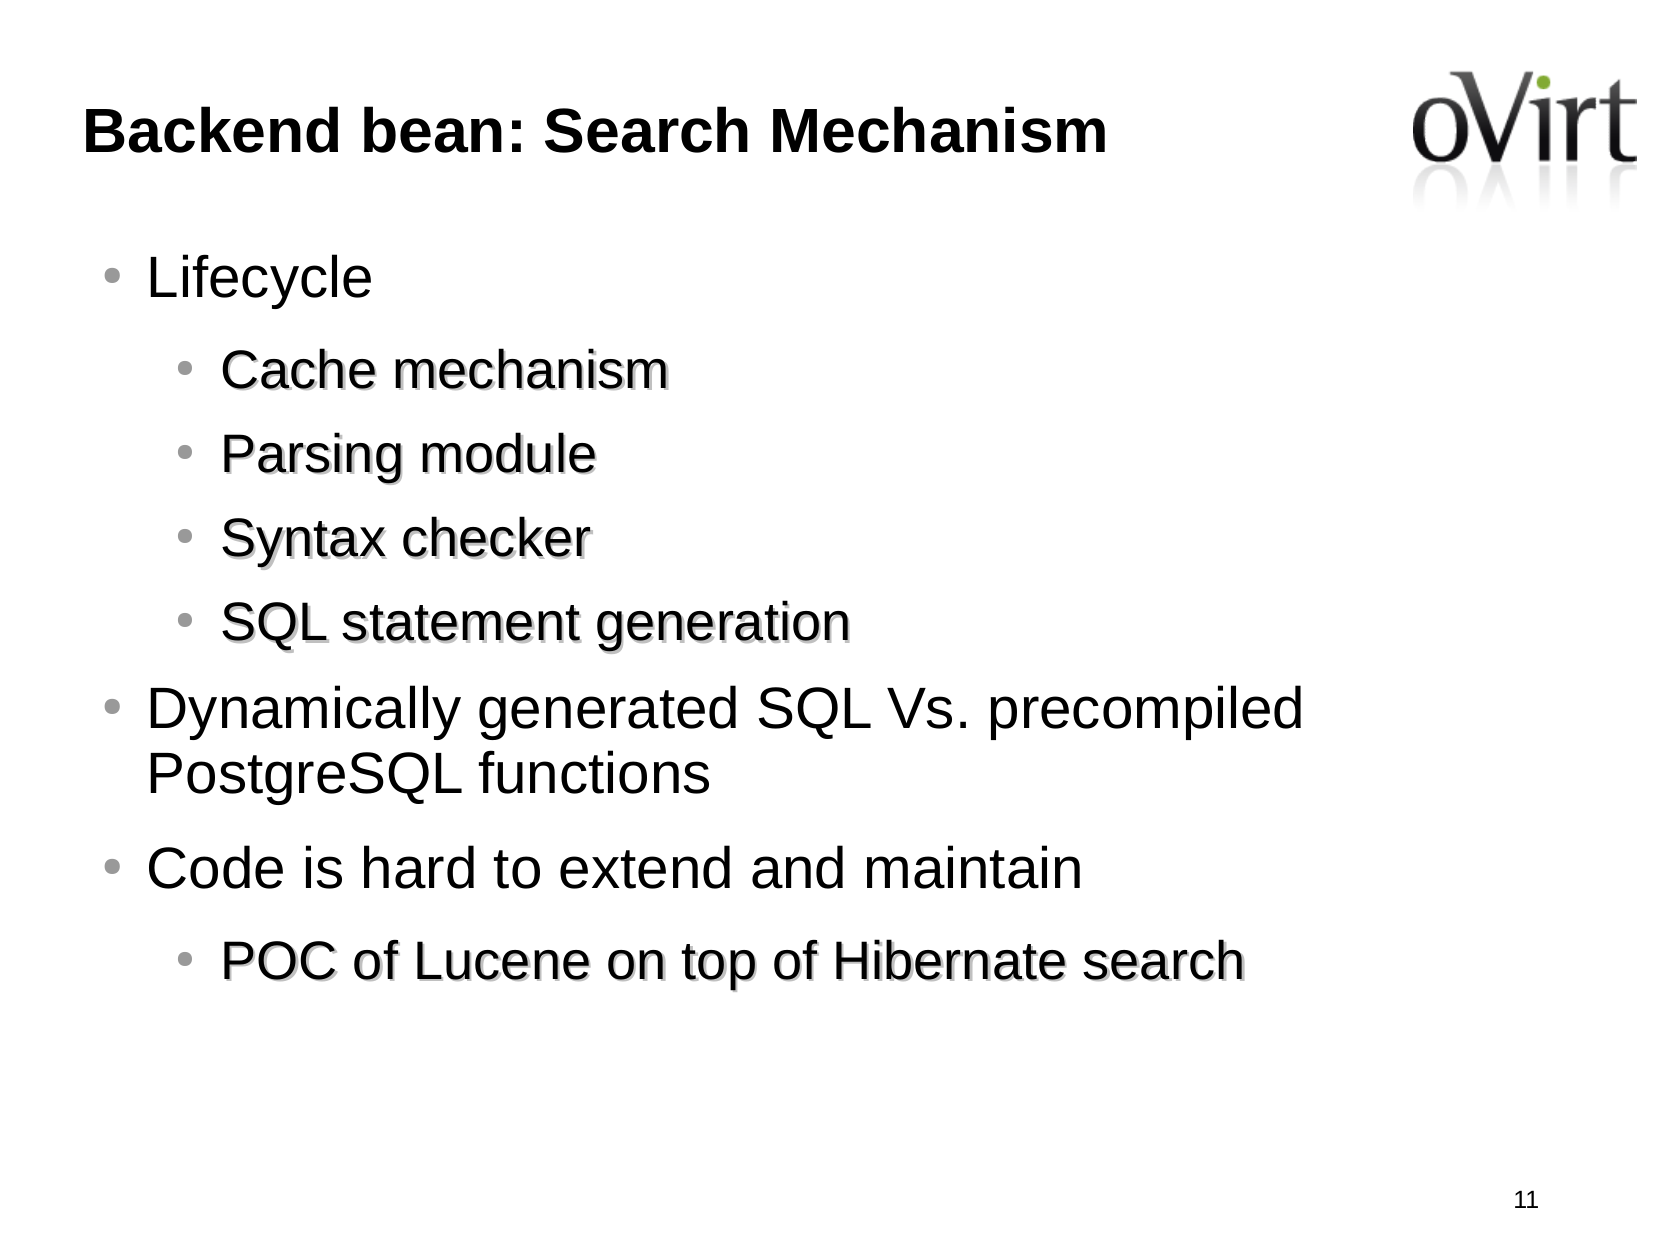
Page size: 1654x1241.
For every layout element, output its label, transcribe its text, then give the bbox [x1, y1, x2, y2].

list Lifecycle Cache mechanism Parsing module Syntax checker SQL statement generation Dynamically generated SQL Vs. precompiled PostgreSQL functions Code is hard to extend and maintain POC of Lucene on top of Hibernate search [86, 244, 1576, 1039]
title Backend bean: Search Mechanism [82, 37, 1303, 226]
picture [1413, 63, 1637, 212]
